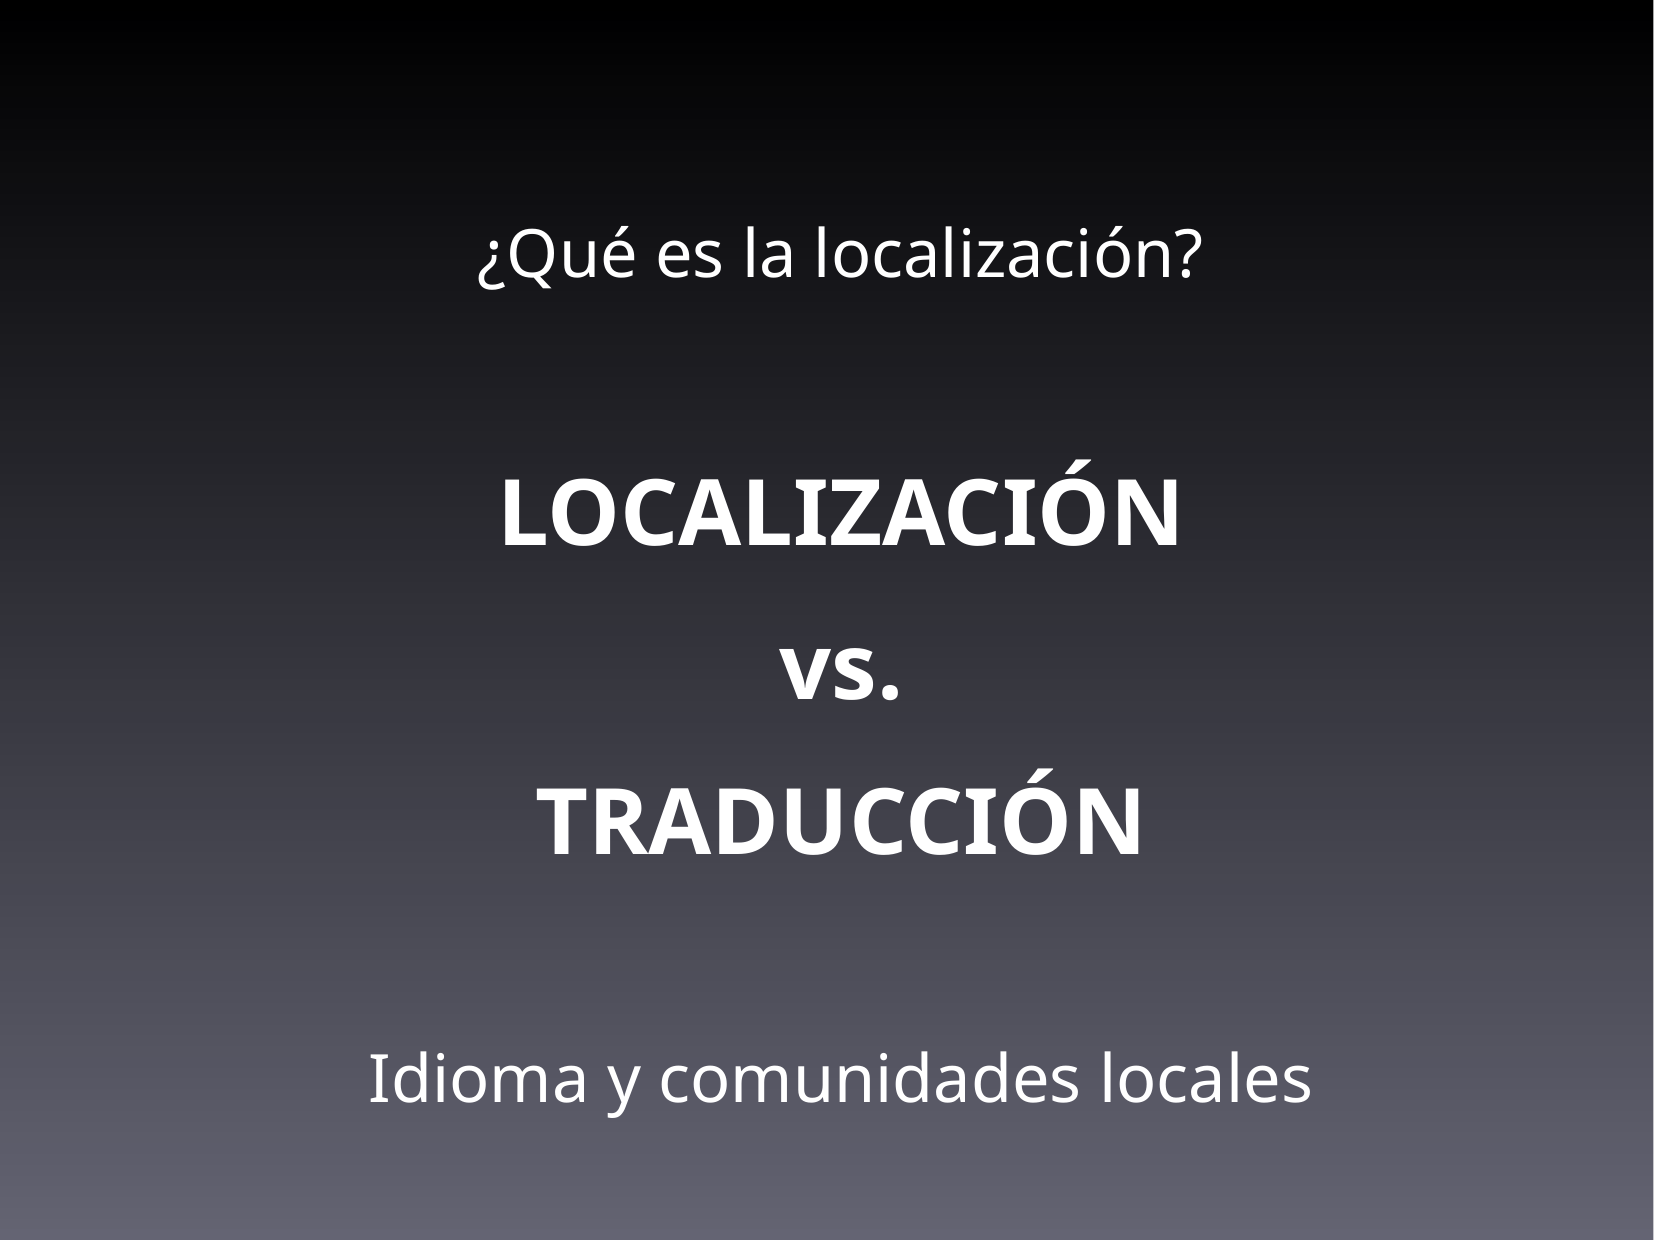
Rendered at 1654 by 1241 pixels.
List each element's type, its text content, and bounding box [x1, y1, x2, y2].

list ¿Qué es la localización? LOCALIZACIÓN vs. TRADUCCIÓN Idioma y comunidades locales [88, 206, 1577, 1063]
